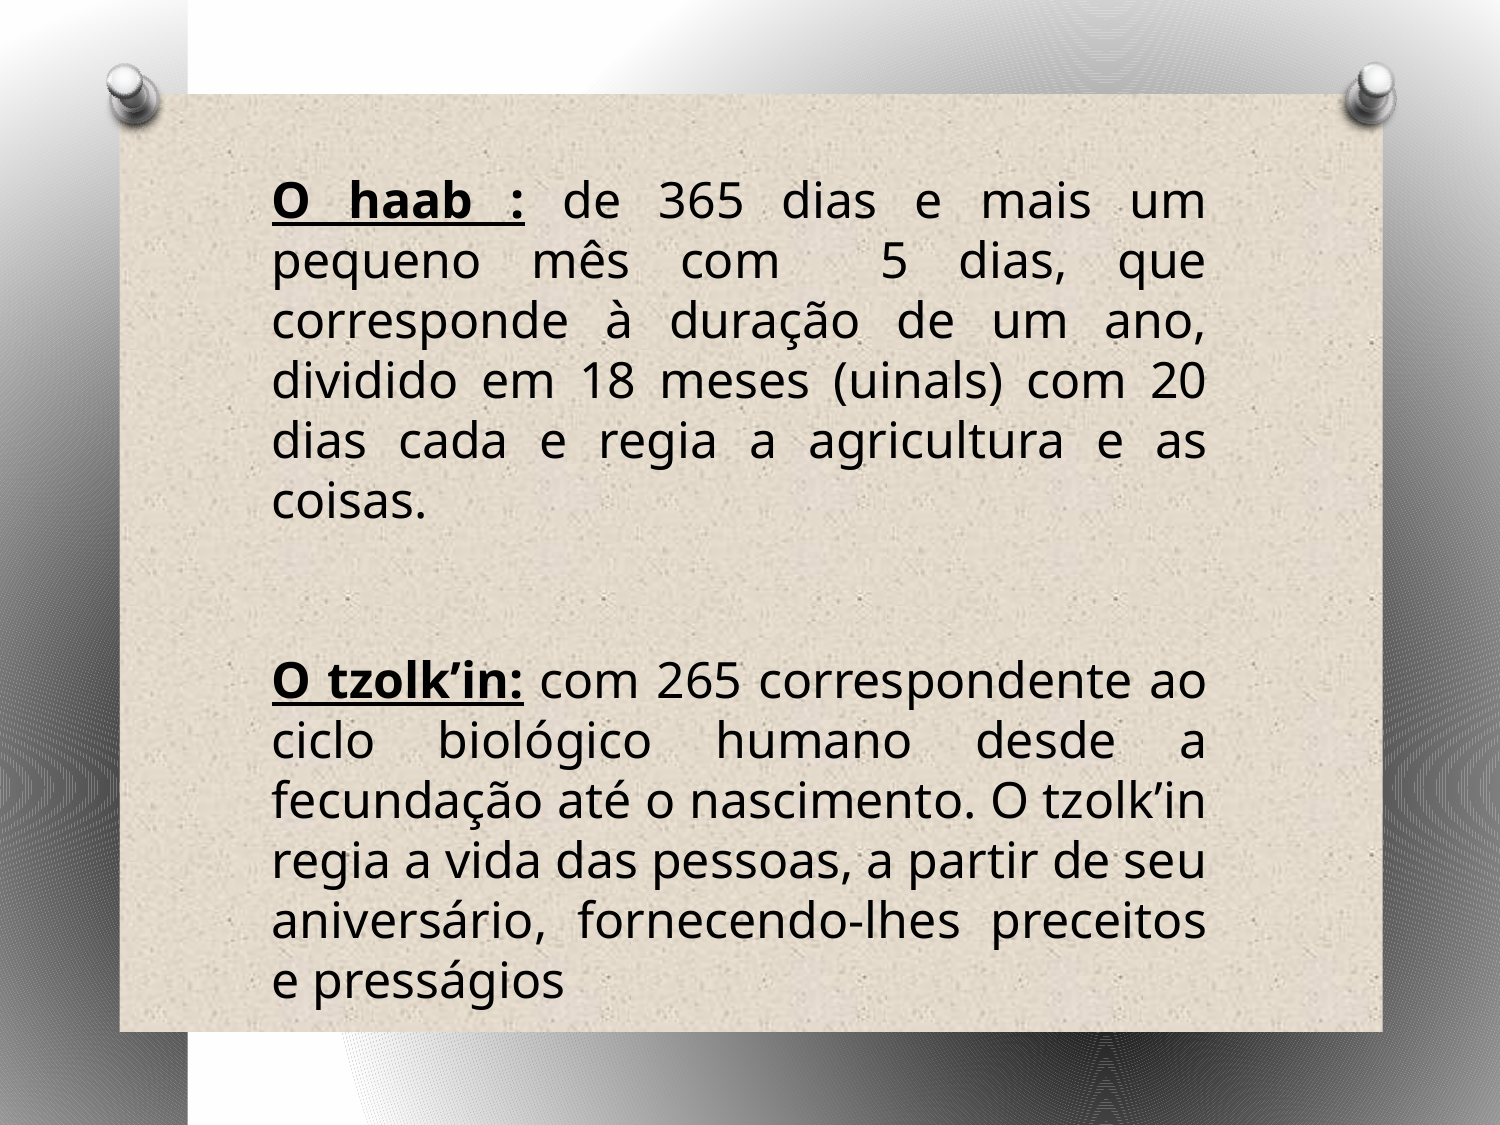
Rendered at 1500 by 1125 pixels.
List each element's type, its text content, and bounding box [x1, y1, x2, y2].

picture [75, 29, 1439, 1032]
text_box O haab : de 365 dias e mais um pequeno mês com 5 dias, que corresponde à duração de um ano, dividido em 18 meses (uinals) com 20 dias cada e regia a agricultura e as coisas. O tzolk’in: com 265 correspondente ao ciclo biológico humano desde a fecundação até o nascimento. O tzolk’in regia a vida das pessoas, a partir de seu aniversário, fornecendo-lhes preceitos e presságios [256, 160, 1223, 1016]
